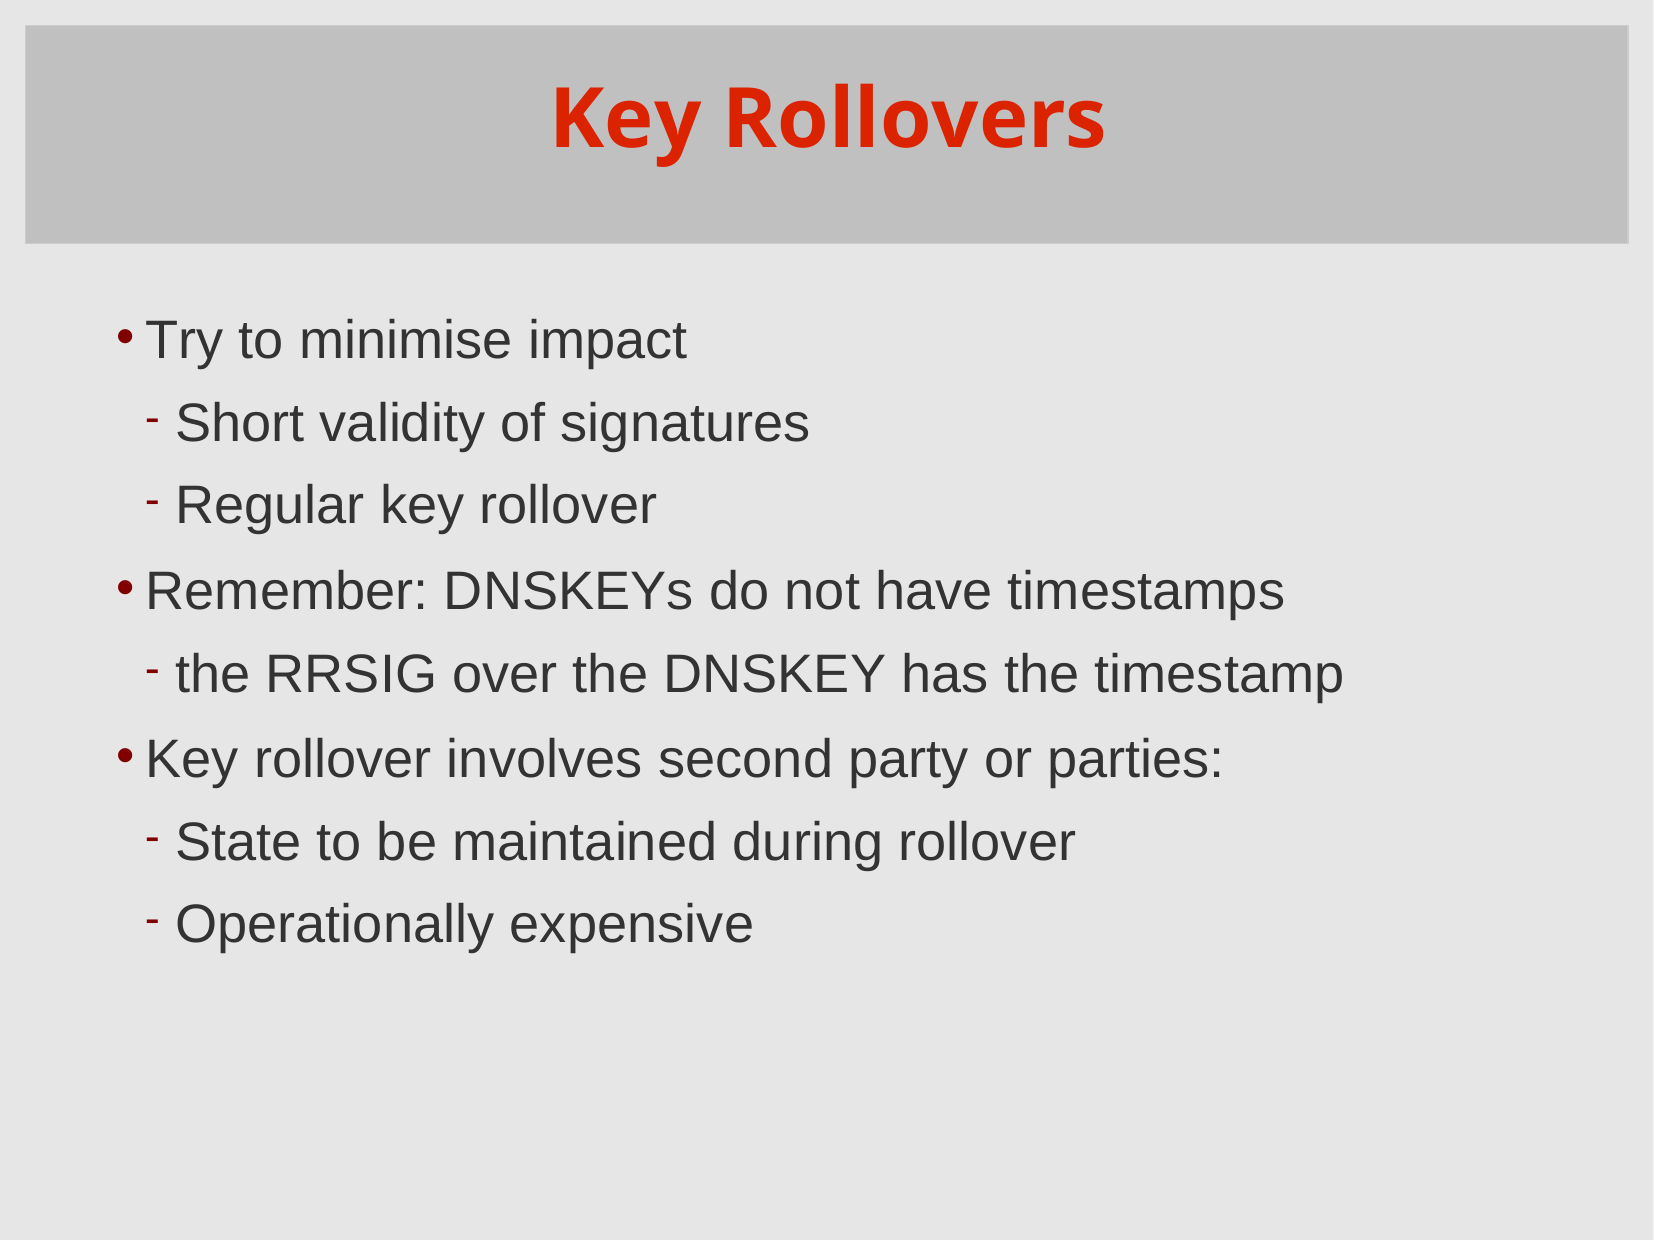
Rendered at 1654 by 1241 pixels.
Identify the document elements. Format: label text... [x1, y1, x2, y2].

list Try to minimise impact Short validity of signatures Regular key rollover Remember: DNSKEYs do not have timestamps the RRSIG over the DNSKEY has the timestamp Key rollover involves second party or parties: State to be maintained during rollover Operationally expensive [71, 302, 1591, 1099]
title Key Rollovers [29, 53, 1628, 177]
